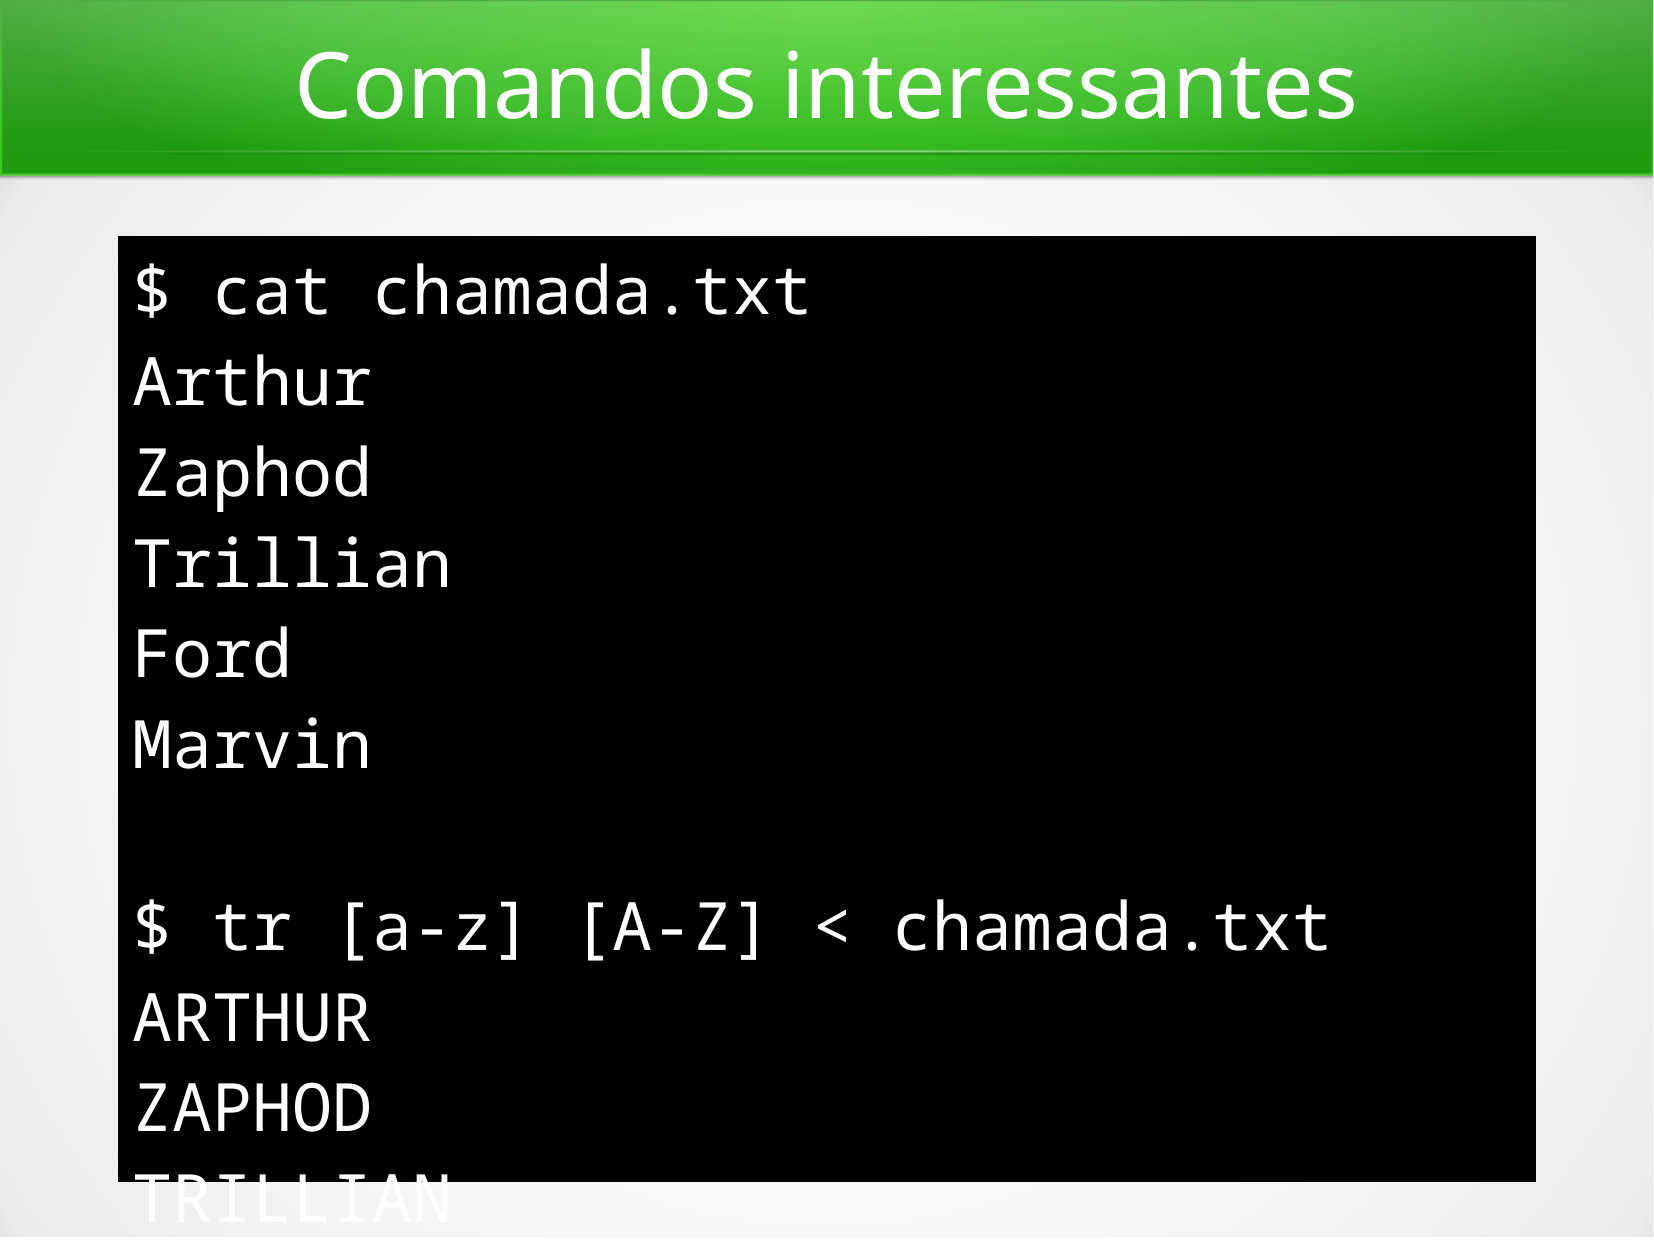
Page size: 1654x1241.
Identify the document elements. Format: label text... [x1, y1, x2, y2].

picture [0, 0, 1654, 1237]
text_box $ cat chamada.txt Arthur Zaphod Trillian Ford Marvin $ tr [a-z] [A-Z] < chamada.txt ARTHUR ZAPHOD TRILLIAN FORD MARVIN [118, 236, 1536, 1182]
title Comandos interessantes [82, 11, 1571, 154]
